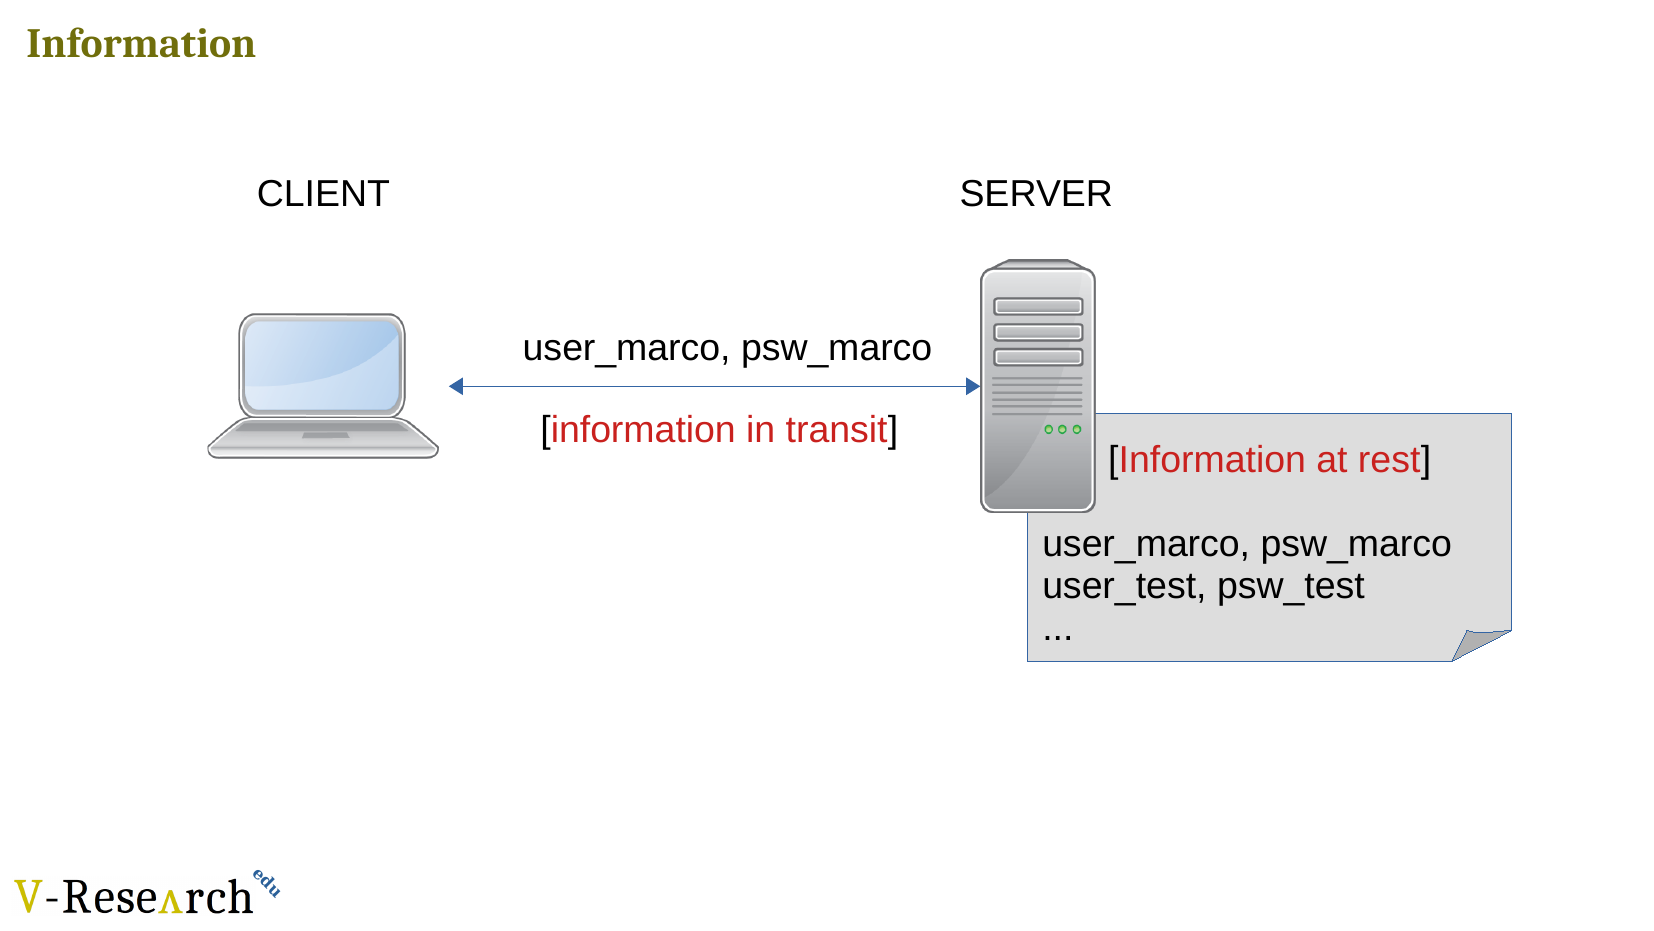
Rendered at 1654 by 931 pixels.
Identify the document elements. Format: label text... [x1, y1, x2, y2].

text_box CLIENT [242, 165, 406, 223]
picture [197, 303, 449, 469]
text_box Information [11, 12, 319, 77]
text_box SERVER [944, 165, 1129, 223]
text_box [information in transit] [525, 401, 914, 459]
picture [980, 259, 1096, 513]
picture [11, 876, 255, 916]
text_box edu [222, 847, 333, 931]
text_box [Information at rest] user_marco, psw_marco user_test, psw_test ... [1027, 413, 1512, 662]
text_box user_marco, psw_marco [507, 318, 948, 376]
